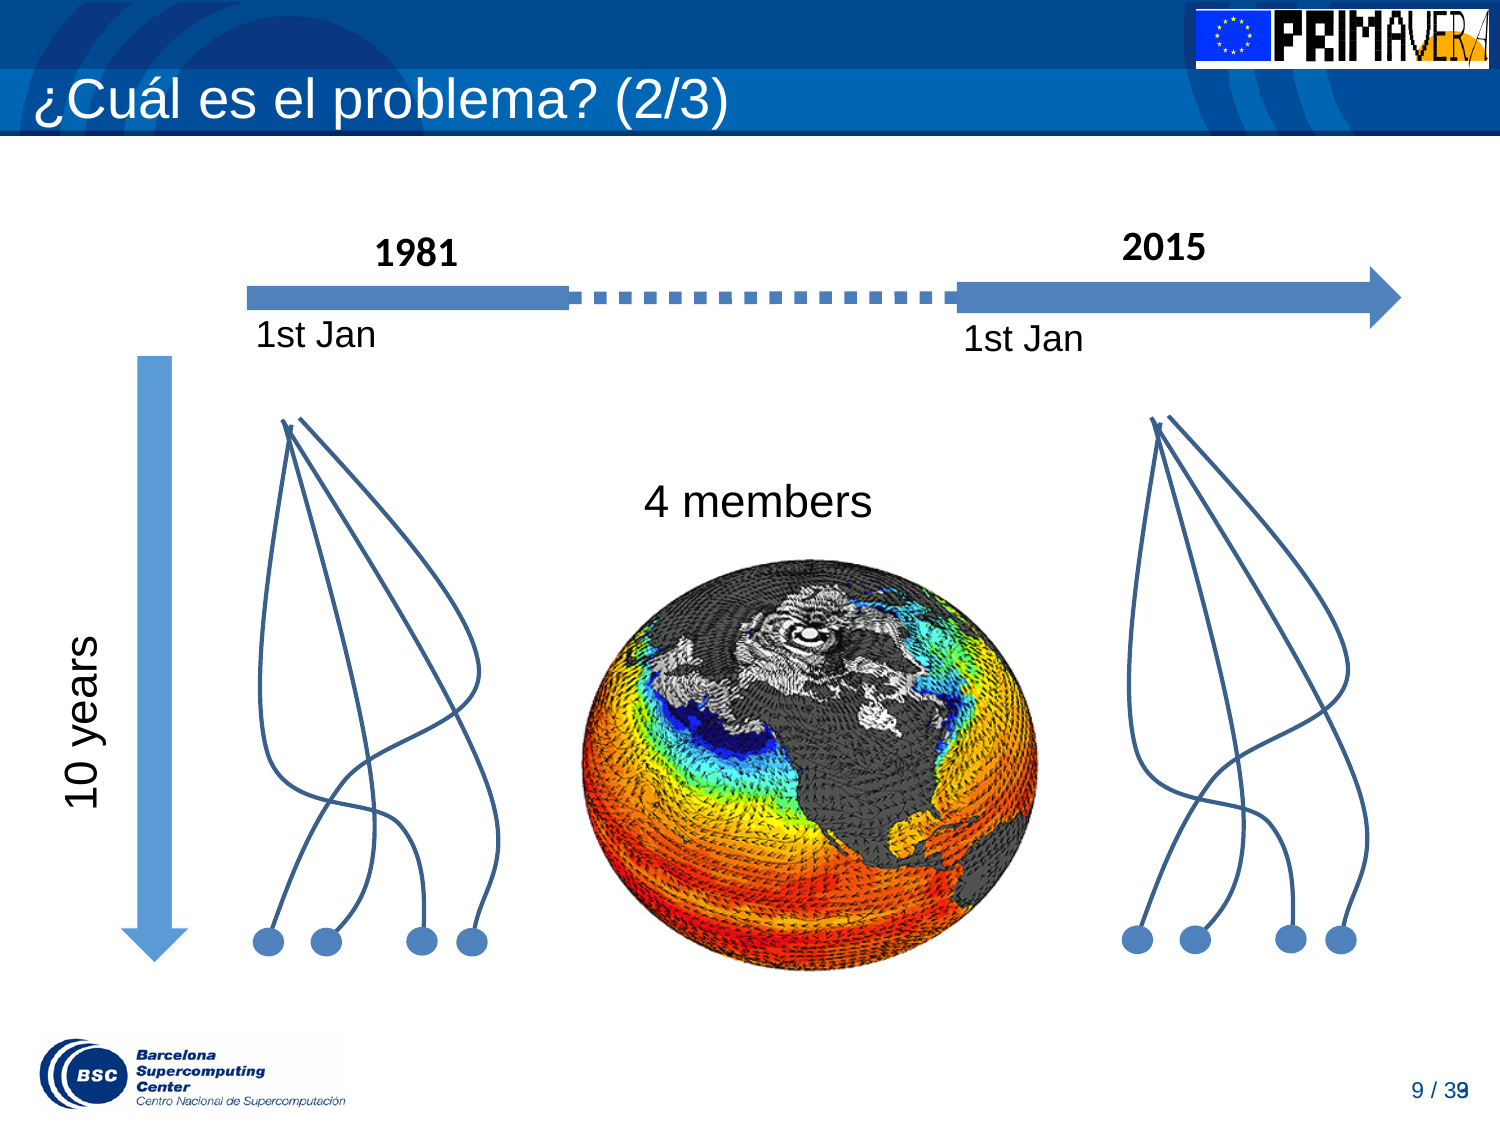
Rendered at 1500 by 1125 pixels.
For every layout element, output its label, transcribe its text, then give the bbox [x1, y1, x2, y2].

text_box [456, 927, 488, 957]
text_box 4 members [629, 463, 1045, 534]
text_box [406, 926, 438, 956]
text_box [1325, 925, 1357, 955]
text_box [1275, 924, 1307, 954]
text_box 2015 [1107, 211, 1222, 277]
picture [0, 0, 1500, 136]
text_box [1121, 925, 1154, 955]
text_box [310, 927, 342, 957]
picture [562, 545, 1057, 981]
text_box [118, 354, 192, 964]
title ¿Cuál es el problema? (2/3) [17, 7, 1483, 138]
text_box 1st Jan [948, 306, 1176, 367]
text_box <number> / 33 [1364, 1042, 1484, 1111]
text_box [252, 927, 285, 957]
text_box [1179, 925, 1211, 955]
text_box 10 years [43, 503, 114, 827]
text_box 1st Jan [240, 302, 469, 363]
text_box 1981 [358, 217, 474, 283]
picture [37, 1035, 347, 1111]
text_box [246, 285, 569, 311]
text_box [956, 266, 1402, 329]
